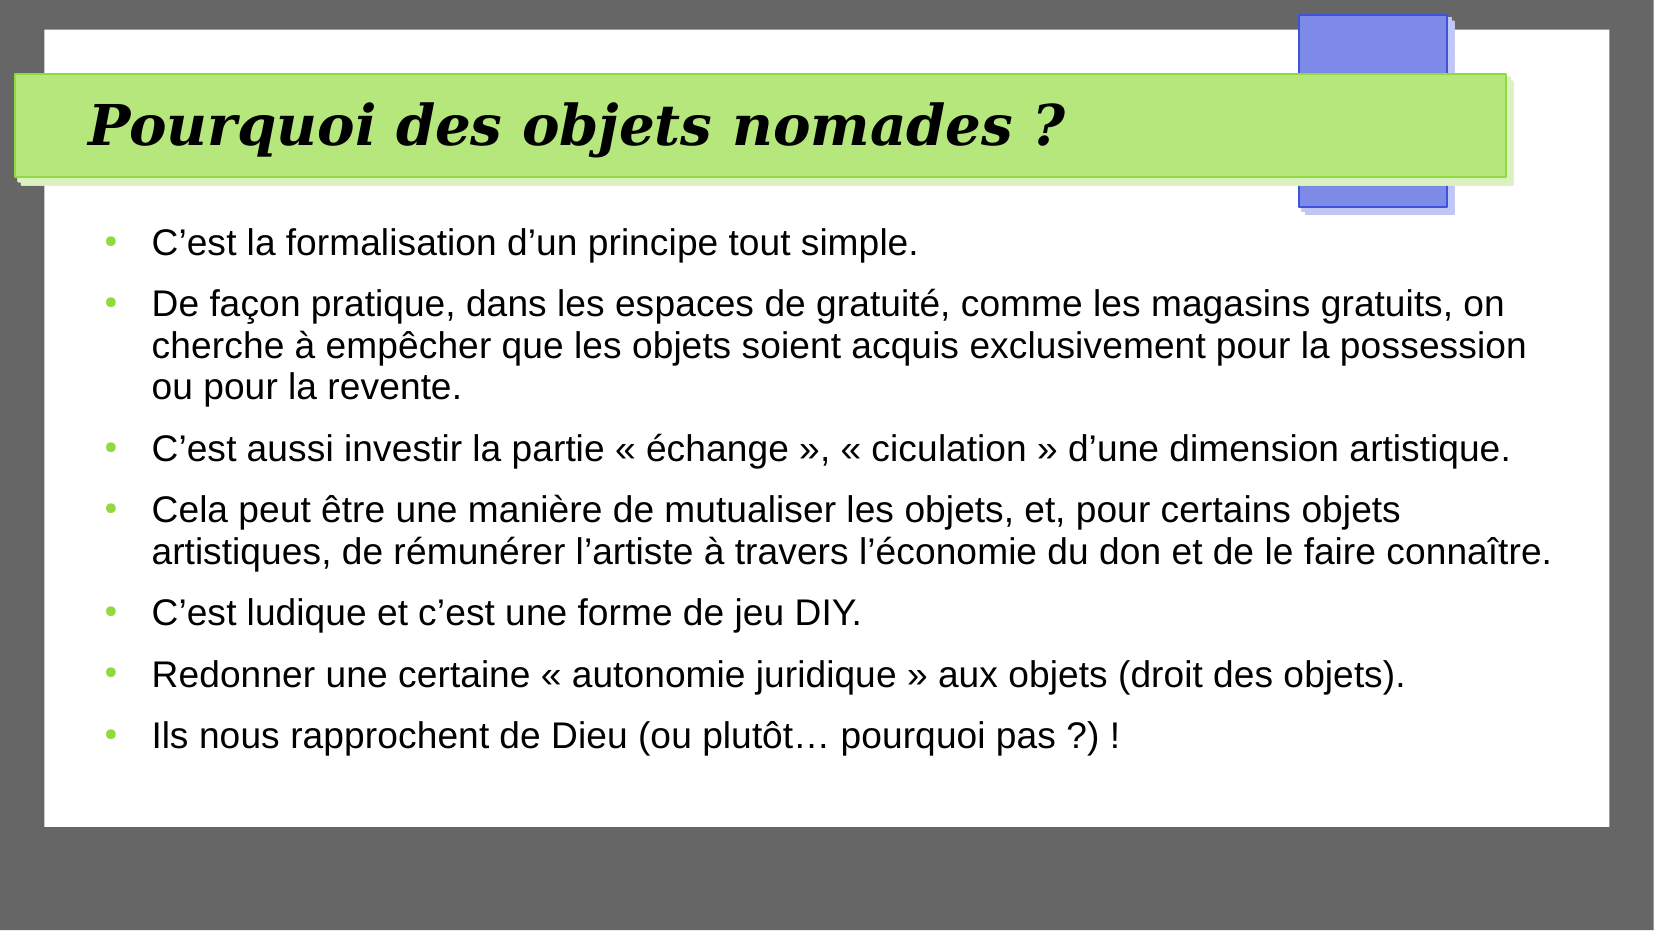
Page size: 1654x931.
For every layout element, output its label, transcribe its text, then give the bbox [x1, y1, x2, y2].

title Pourquoi des objets nomades ? [88, 73, 1506, 178]
list C’est la formalisation d’un principe tout simple. De façon pratique, dans les espaces de gratuité, comme les magasins gratuits, on cherche à empêcher que les objets soient acquis exclusivement pour la possession ou pour la revente. C’est aussi investir la partie « échange », « ciculation » d’une dimension artistique. Cela peut être une manière de mutualiser les objets, et, pour certains objets artistiques, de rémunérer l’artiste à travers l’économie du don et de le faire connaître. C’est ludique et c’est une forme de jeu DIY. Redonner une certaine « autonomie juridique » aux objets (droit des objets). Ils nous rapprochent de Dieu (ou plutôt… pourquoi pas ?) ! [88, 221, 1565, 813]
